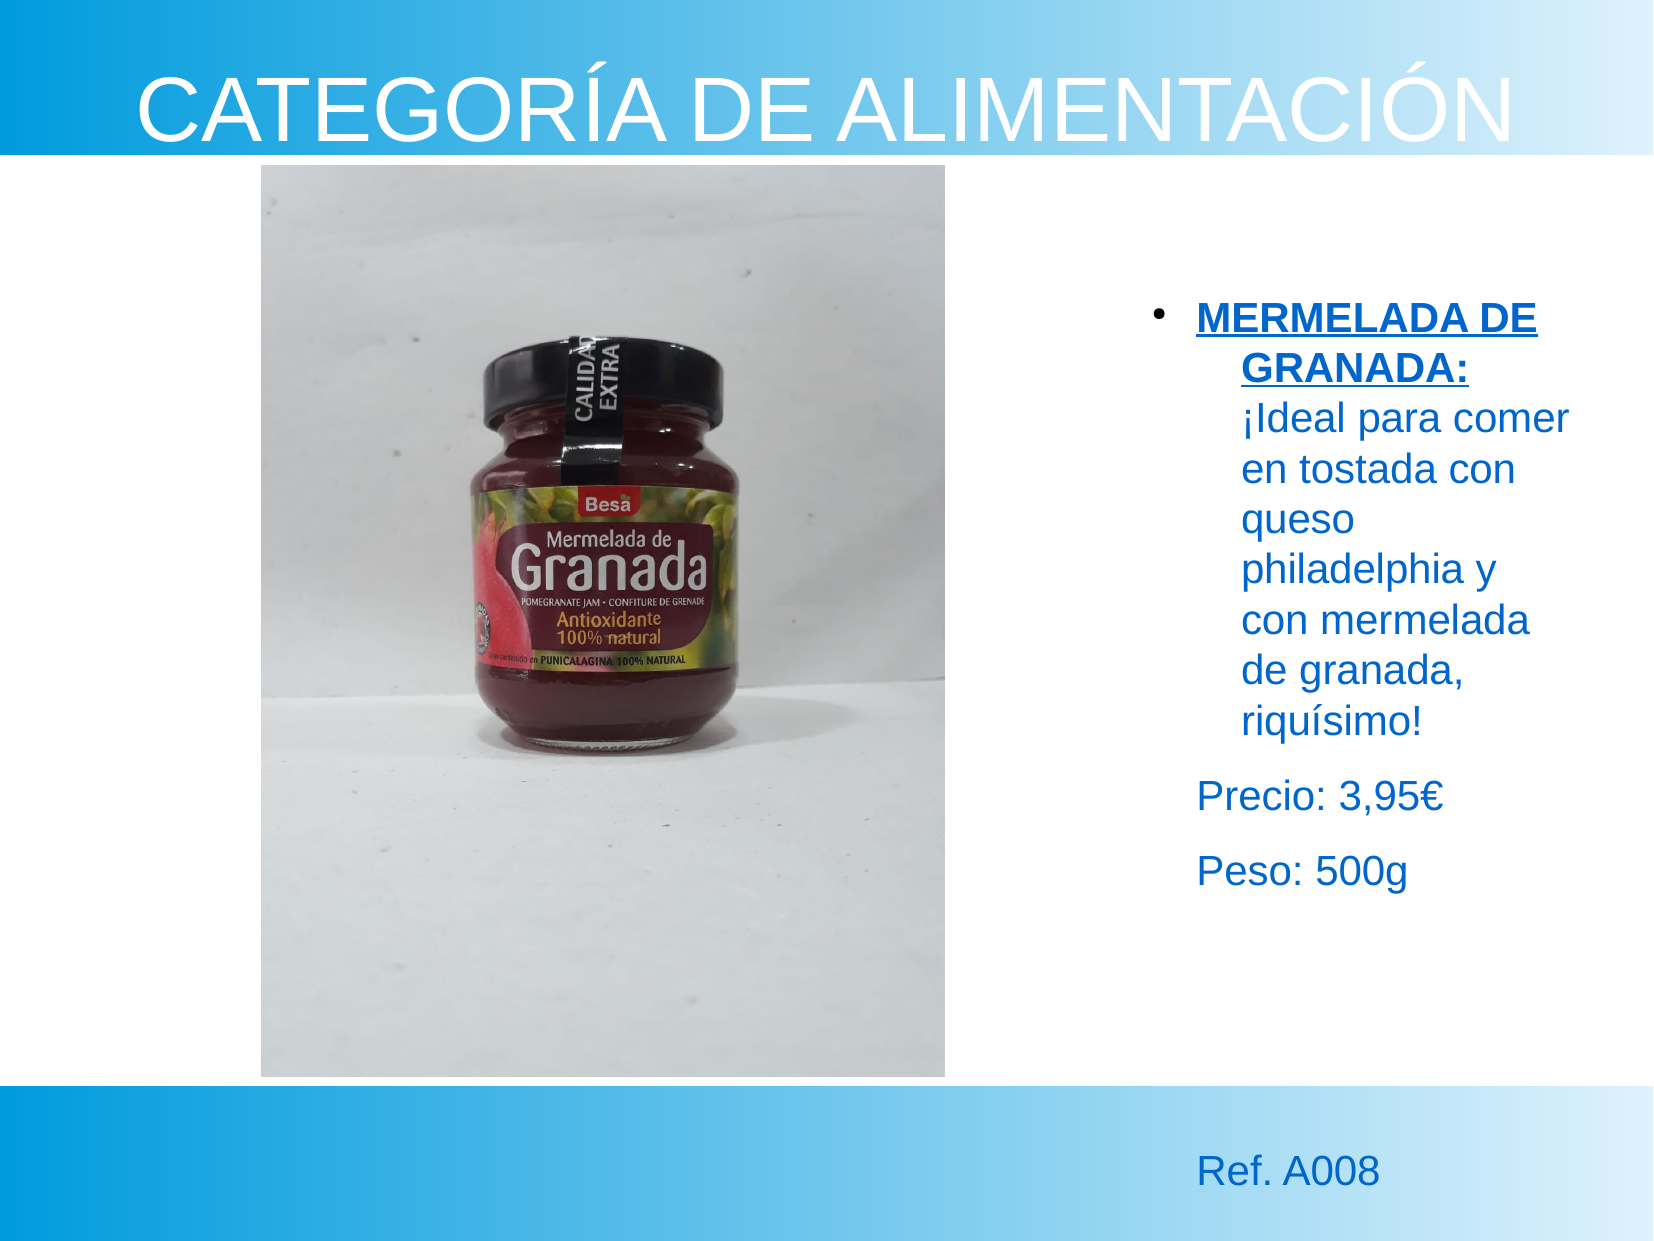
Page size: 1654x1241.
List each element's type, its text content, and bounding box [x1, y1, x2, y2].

title CATEGORÍA DE ALIMENTACIÓN [82, 49, 1571, 155]
picture [261, 165, 945, 1077]
list MERMELADA DE GRANADA: ¡Ideal para comer en tostada con queso philadelphia y con mermelada de granada, riquísimo! Precio: 3,95€ Peso: 500g Ref. A008 [1122, 290, 1571, 1229]
